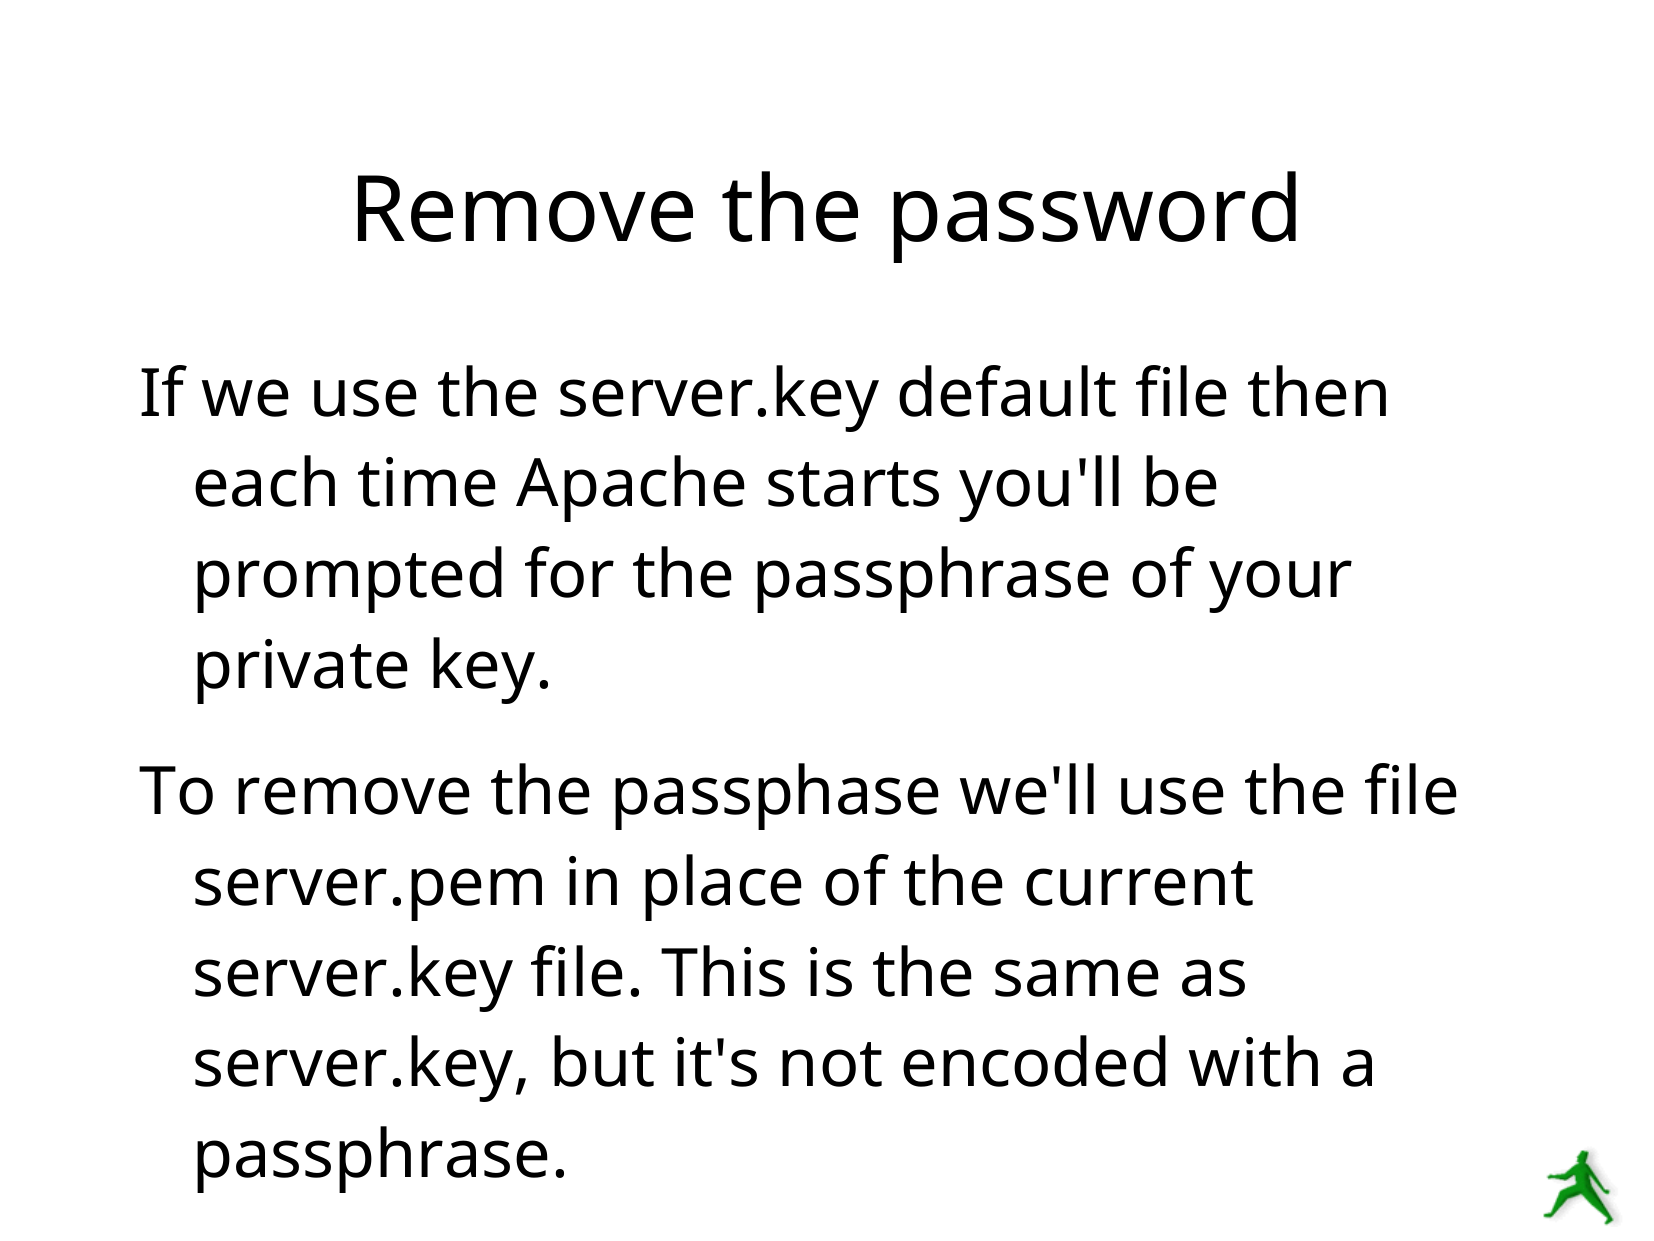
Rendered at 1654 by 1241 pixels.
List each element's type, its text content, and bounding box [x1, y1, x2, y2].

title Remove the password [121, 102, 1534, 311]
list If we use the server.key default file then each time Apache starts you'll be prompted for the passphrase of your private key. To remove the passphase we'll use the file server.pem in place of the current server.key file. This is the same as server.key, but it's not encoded with a passphrase. [121, 344, 1534, 1136]
picture [1541, 1135, 1634, 1227]
